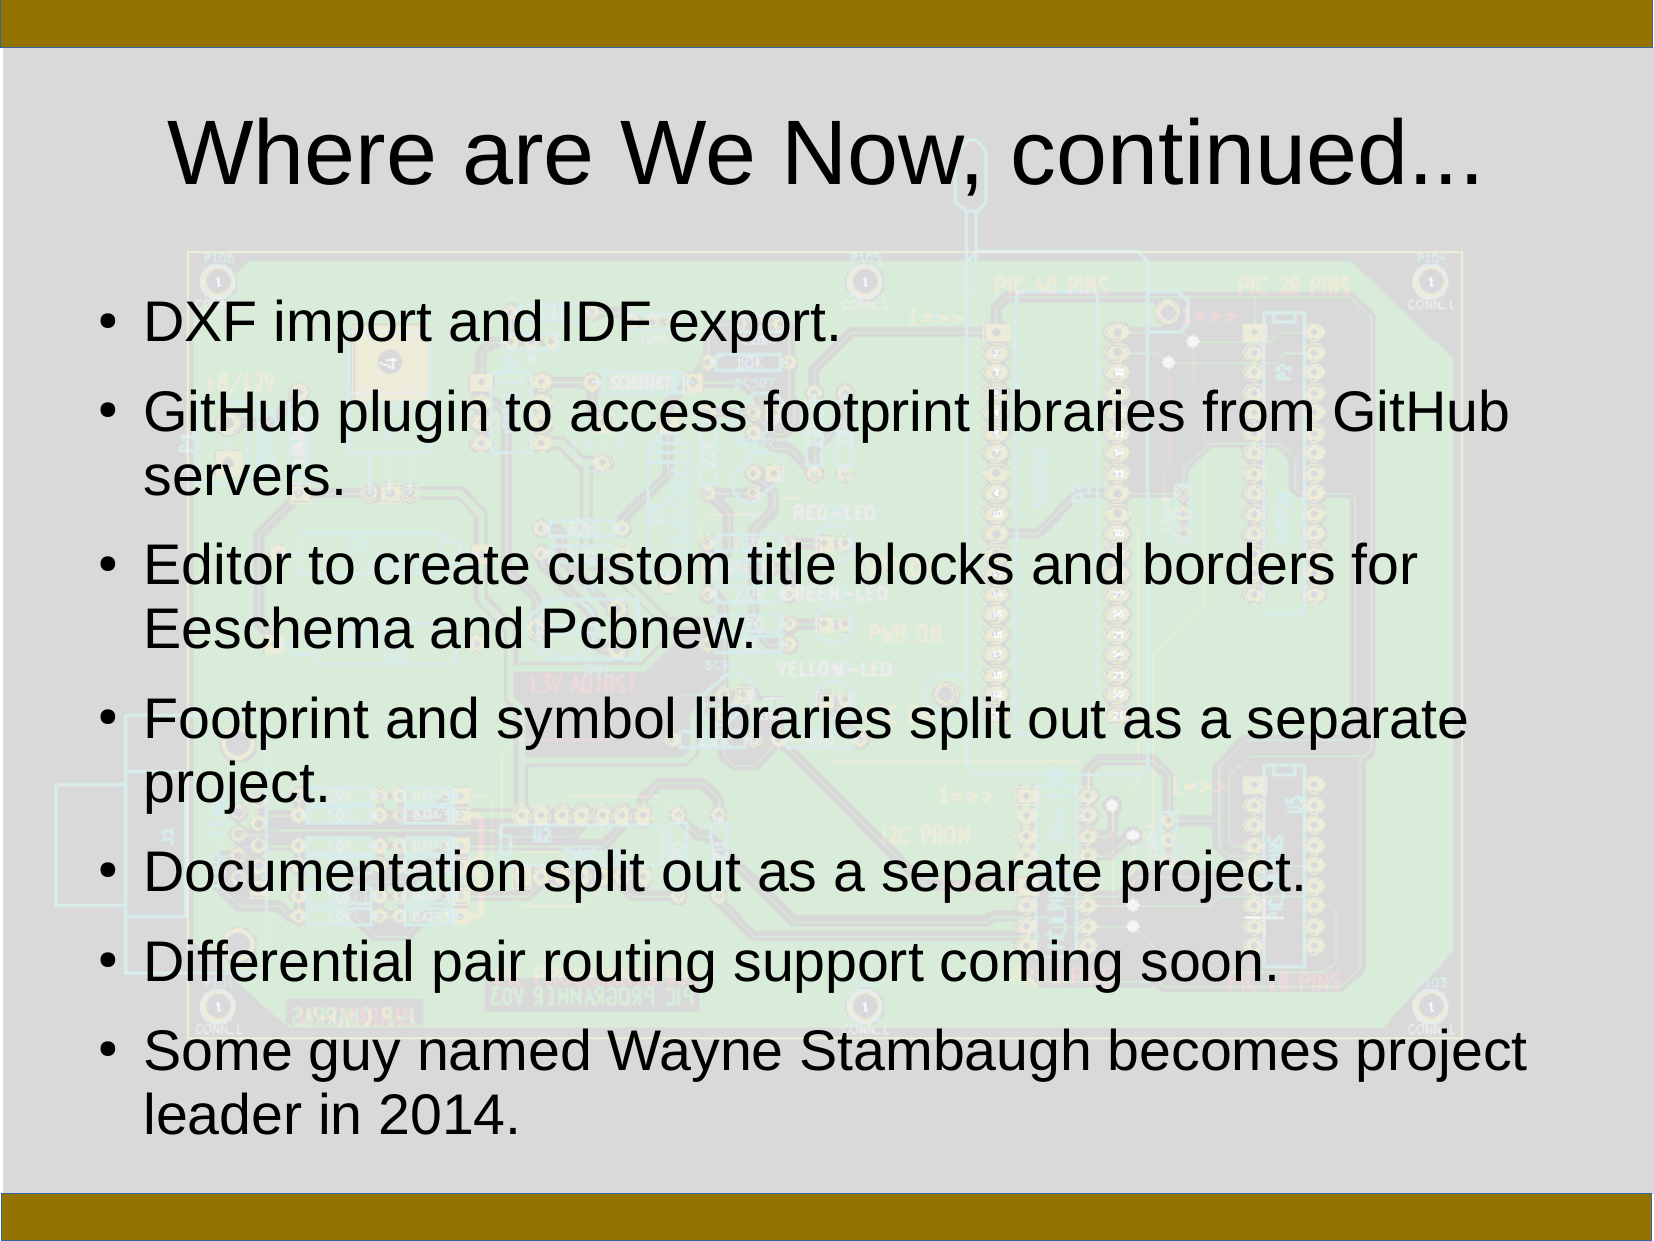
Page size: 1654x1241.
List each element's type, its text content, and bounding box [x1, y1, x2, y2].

list DXF import and IDF export. GitHub plugin to access footprint libraries from GitHub servers. Editor to create custom title blocks and borders for Eeschema and Pcbnew. Footprint and symbol libraries split out as a separate project. Documentation split out as a separate project. Differential pair routing support coming soon. Some guy named Wayne Stambaugh becomes project leader in 2014. [82, 290, 1571, 1156]
text_box [1, 1193, 1652, 1241]
text_box [0, 0, 1653, 48]
title Where are We Now, continued... [82, 49, 1571, 257]
picture [3, 47, 1654, 1194]
